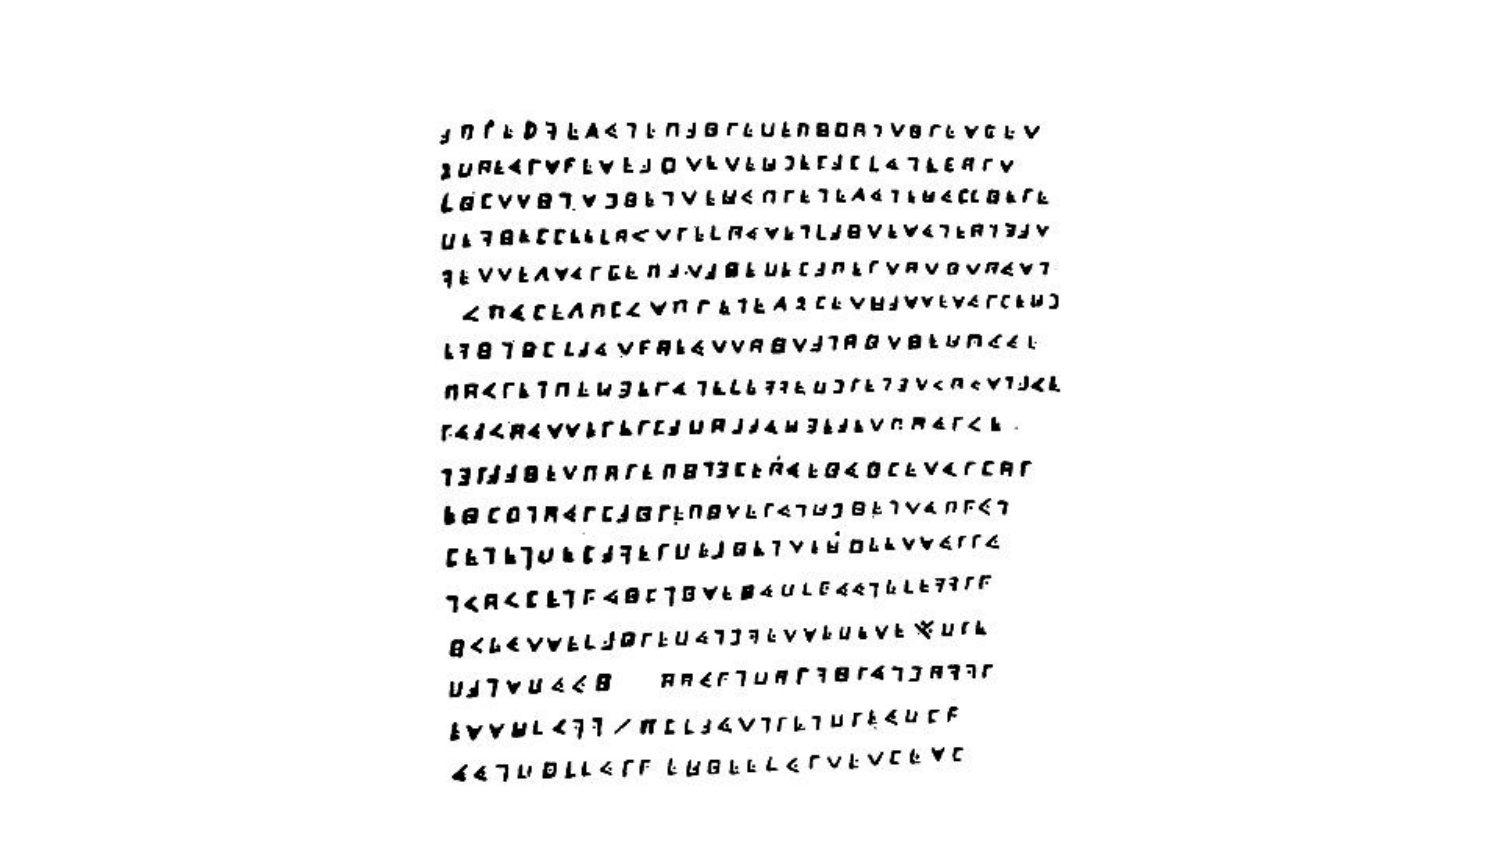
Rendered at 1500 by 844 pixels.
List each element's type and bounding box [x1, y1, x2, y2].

picture [435, 109, 1065, 796]
